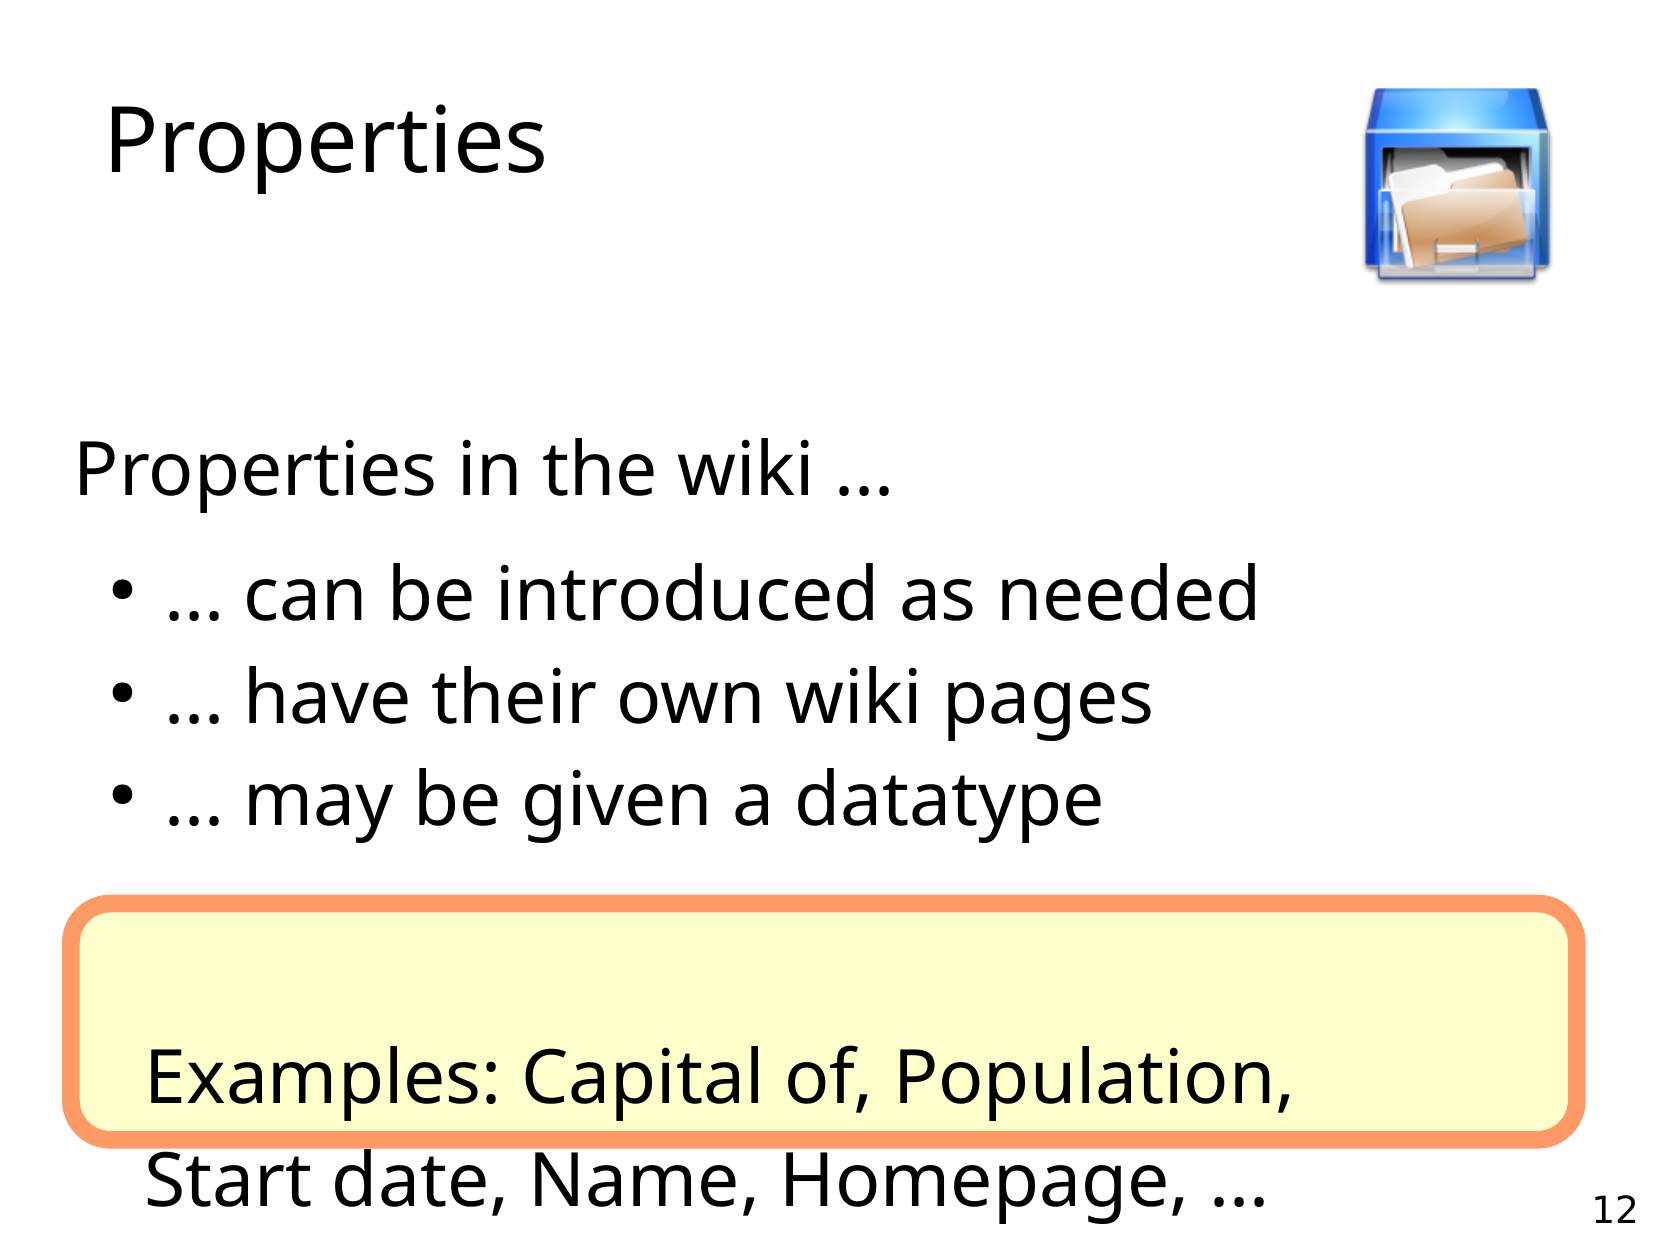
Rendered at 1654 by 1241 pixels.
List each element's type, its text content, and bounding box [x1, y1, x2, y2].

text_box Properties [88, 67, 1595, 189]
picture [1358, 88, 1559, 289]
text_box Properties in the wiki ... ... can be introduced as needed ... have their own wiki pages ... may be given a datatype Examples: Capital of, Population, Start date, Name, Homepage, ... [59, 407, 1625, 1120]
text_box 12 [1535, 1181, 1654, 1241]
text_box [76, 1120, 1572, 1140]
